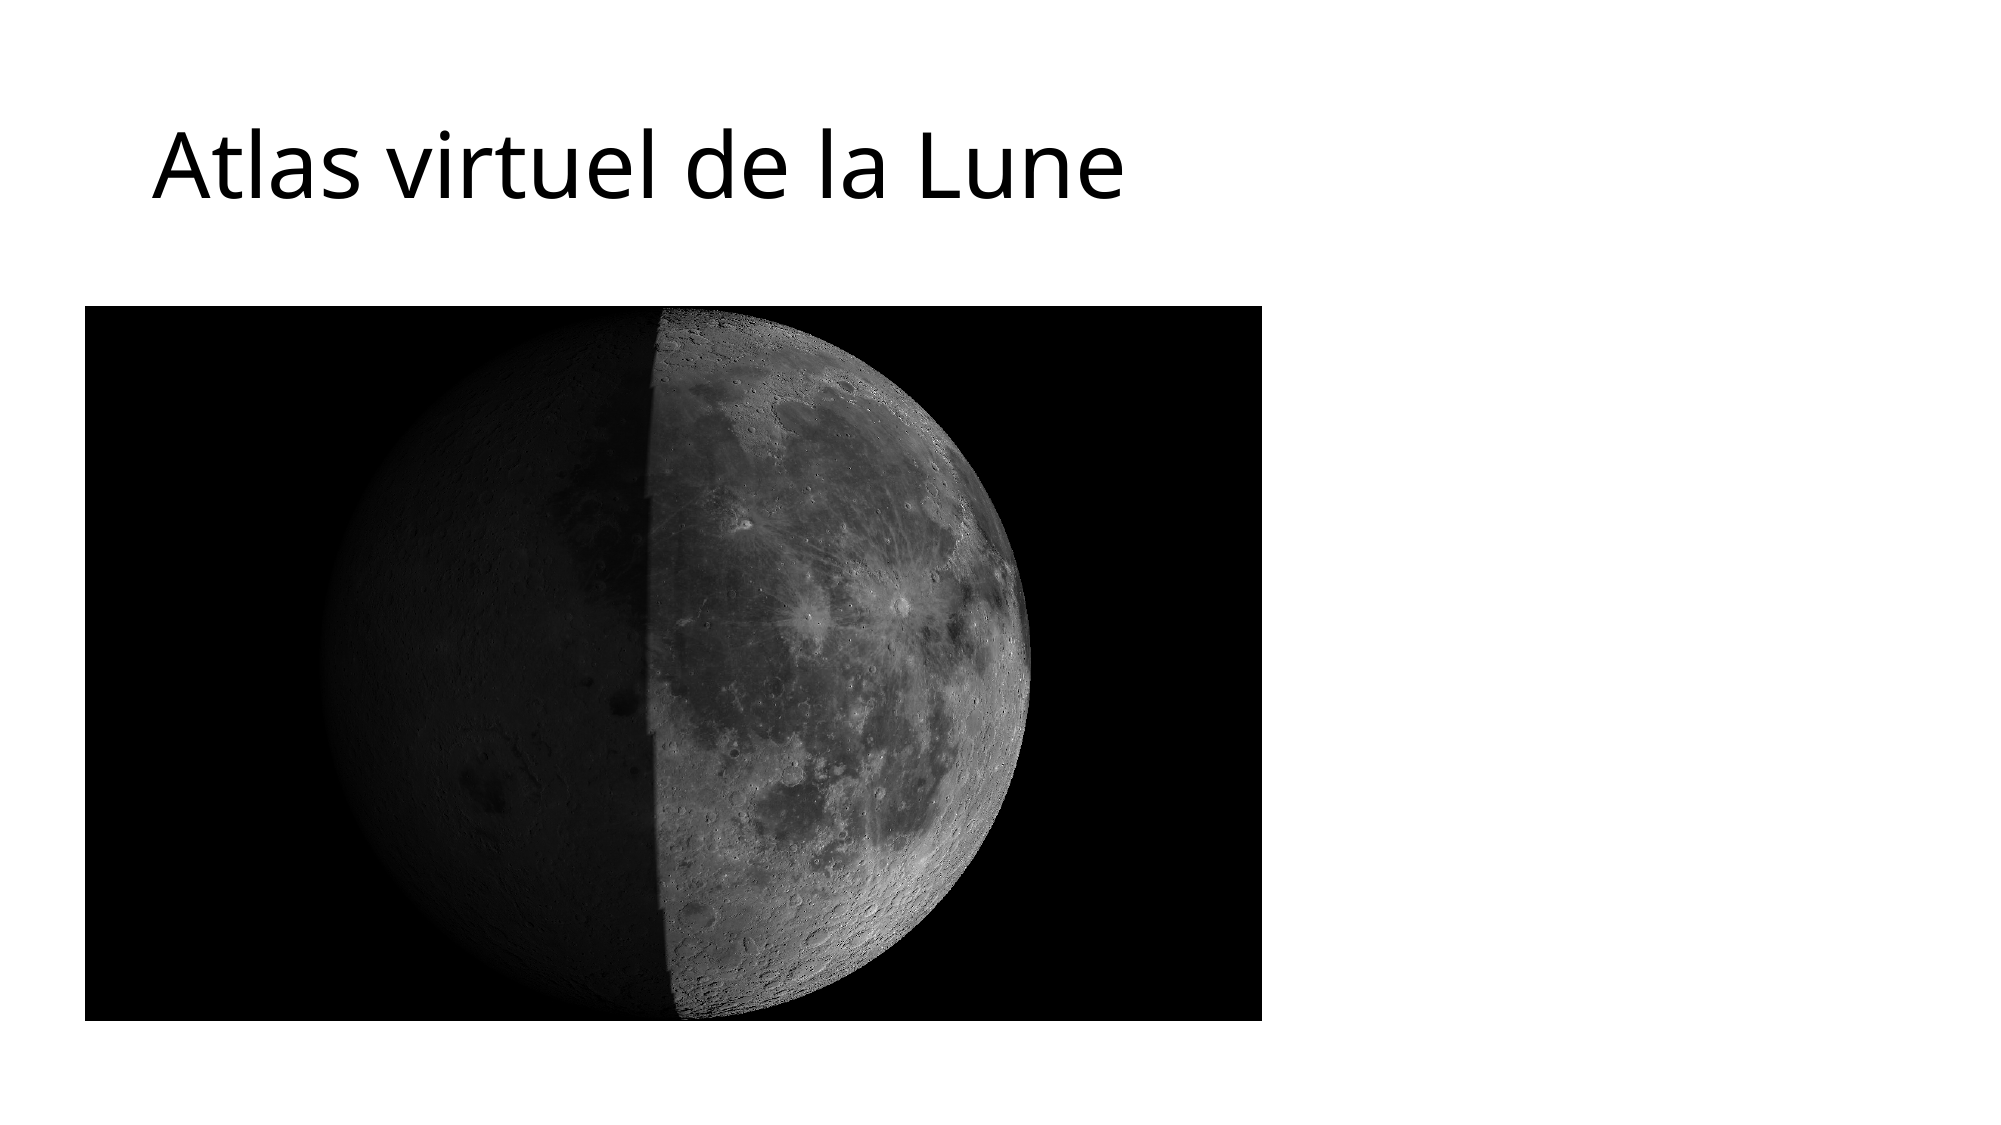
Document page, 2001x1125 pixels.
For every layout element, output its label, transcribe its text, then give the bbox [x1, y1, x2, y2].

title Atlas virtuel de la Lune [137, 59, 1863, 278]
picture [85, 306, 1262, 1021]
